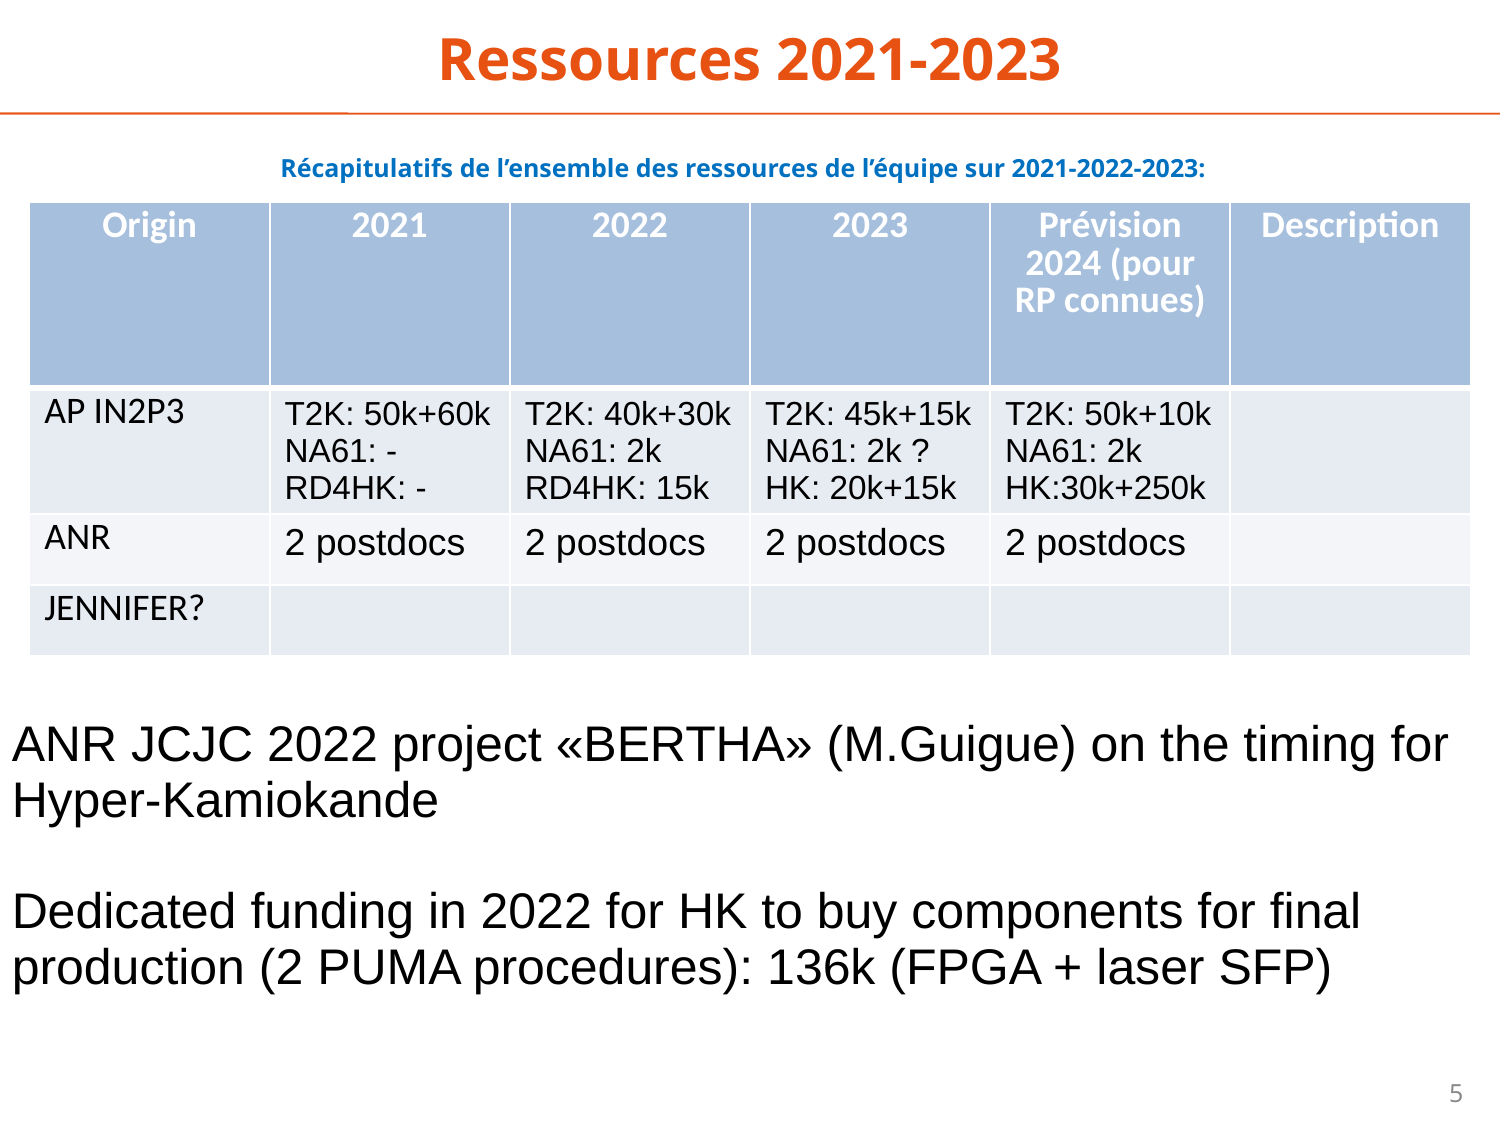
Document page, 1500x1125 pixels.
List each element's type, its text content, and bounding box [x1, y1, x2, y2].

table_cell T2K: 40k+30k NA61: 2k RD4HK: 15k [511, 391, 749, 513]
table_cell 2 postdocs [271, 515, 509, 584]
text_box ANR JCJC 2022 project «BERTHA» (M.Guigue) on the timing for Hyper-Kamiokande Dedicated funding in 2022 for HK to buy components for final production (2 PUMA procedures): 136k (FPGA + laser SFP) [0, 708, 1500, 1003]
table_cell [271, 586, 509, 655]
table_header 2021 [271, 203, 509, 385]
table_cell ANR [30, 515, 269, 584]
table_cell [511, 586, 749, 655]
table_cell T2K: 50k+60k NA61: - RD4HK: - [271, 391, 509, 513]
table_cell [1231, 515, 1470, 584]
table_cell 2 postdocs [751, 515, 989, 584]
title Ressources 2021-2023 [0, 0, 1500, 112]
table_cell [751, 586, 989, 655]
table_cell [991, 586, 1229, 655]
list Récapitulatifs de l’ensemble des ressources de l’équipe sur 2021-2022-2023: [5, 148, 1483, 268]
table_header 2023 [751, 203, 989, 385]
table_header Prévision 2024 (pour RP connues) [991, 203, 1229, 385]
table_header Origin [30, 203, 269, 385]
table_cell [1231, 391, 1470, 513]
table_cell 2 postdocs [991, 515, 1229, 584]
table_cell T2K: 45k+15k NA61: 2k ? HK: 20k+15k [751, 391, 989, 513]
table_cell T2K: 50k+10k NA61: 2k HK:30k+250k [991, 391, 1229, 513]
table_cell JENNIFER? [30, 586, 269, 655]
table_cell 2 postdocs [511, 515, 749, 584]
table_header Description [1231, 203, 1470, 385]
table_cell [1231, 586, 1470, 655]
table_header 2022 [511, 203, 749, 385]
table_cell AP IN2P3 [30, 391, 269, 513]
